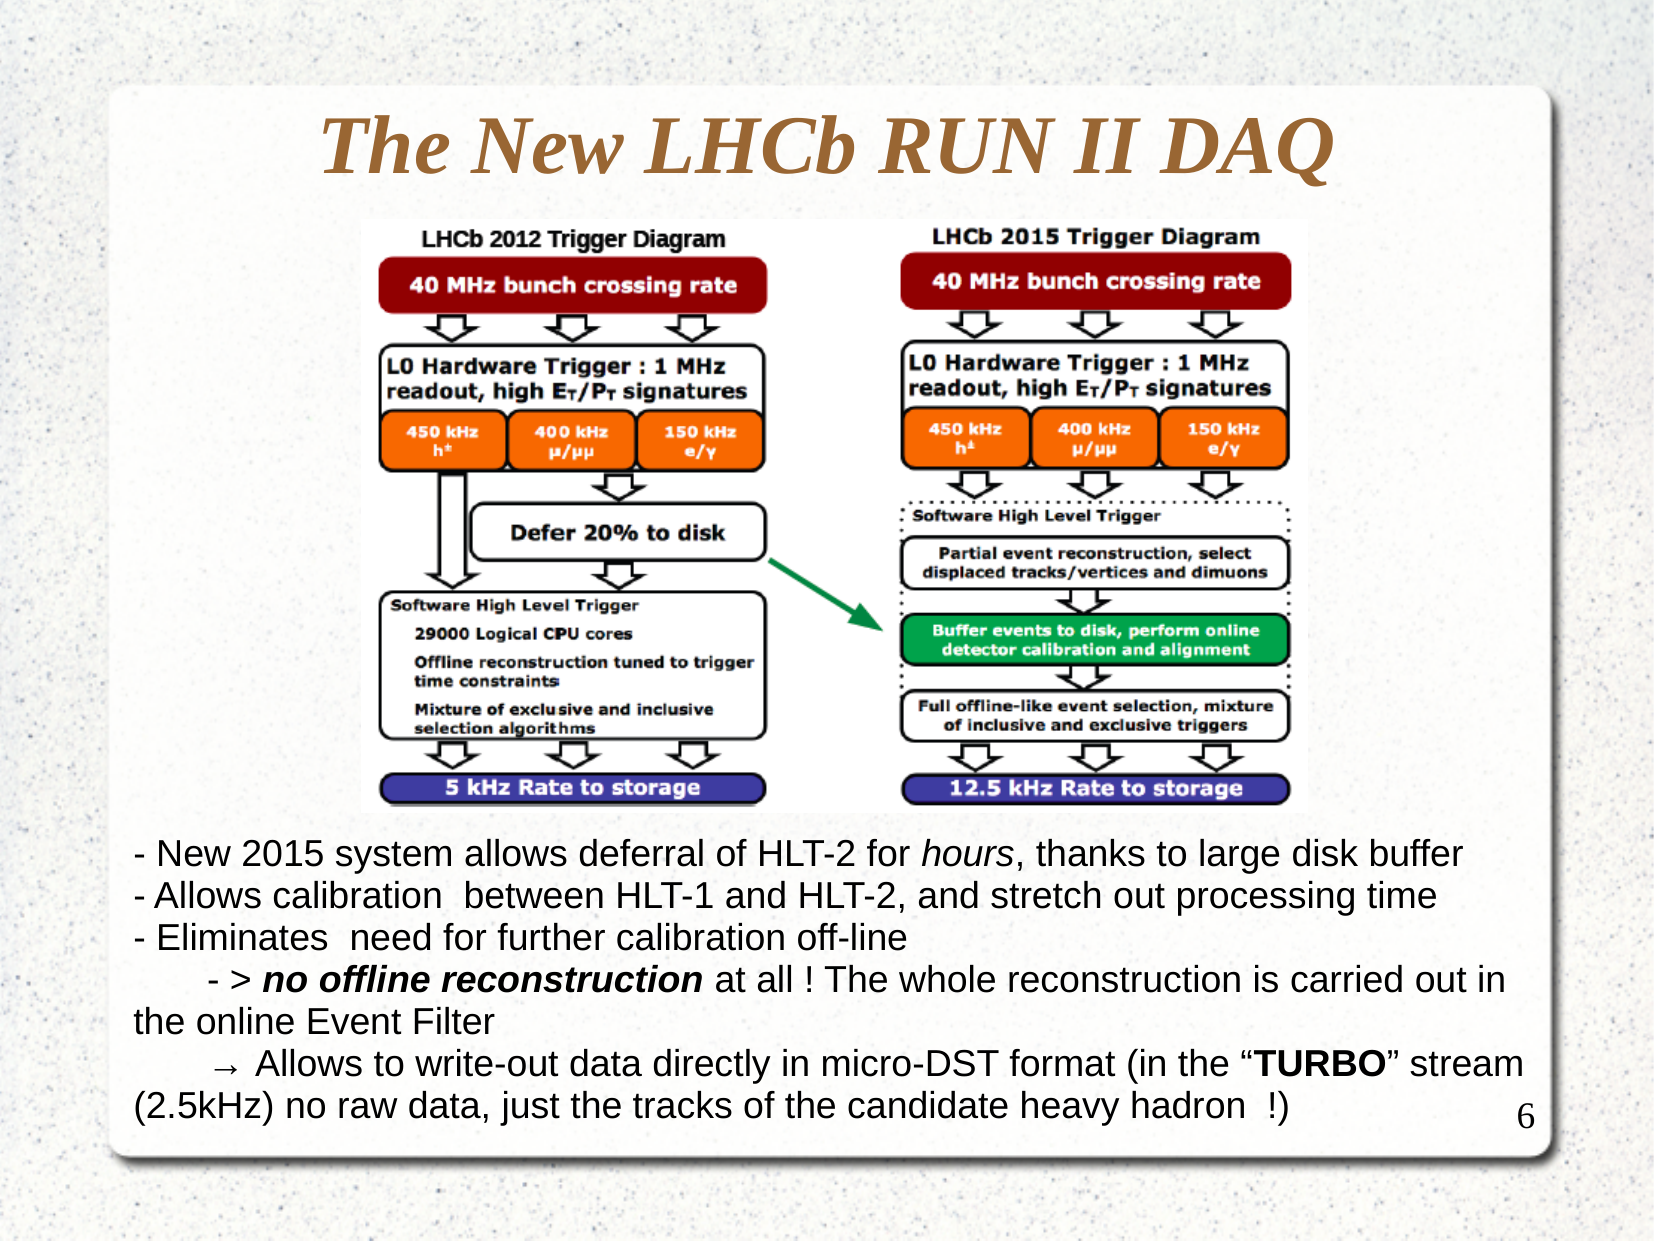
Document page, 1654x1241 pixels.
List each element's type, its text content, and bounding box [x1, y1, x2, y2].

title The New LHCb RUN II DAQ [118, 96, 1536, 196]
picture [0, 0, 1654, 1241]
text_box - New 2015 system allows deferral of HLT-2 for hours, thanks to large disk buffer - Allows calibration between HLT-1 and HLT-2, and stretch out processing time - Eliminates need for further calibration off-line - > no offline reconstruction at all ! The whole reconstruction is carried out in the online Event Filter → Allows to write-out data directly in micro-DST format (in the “TURBO” stream (2.5kHz) no raw data, just the tracks of the candidate heavy hadron !) [118, 825, 1544, 1135]
